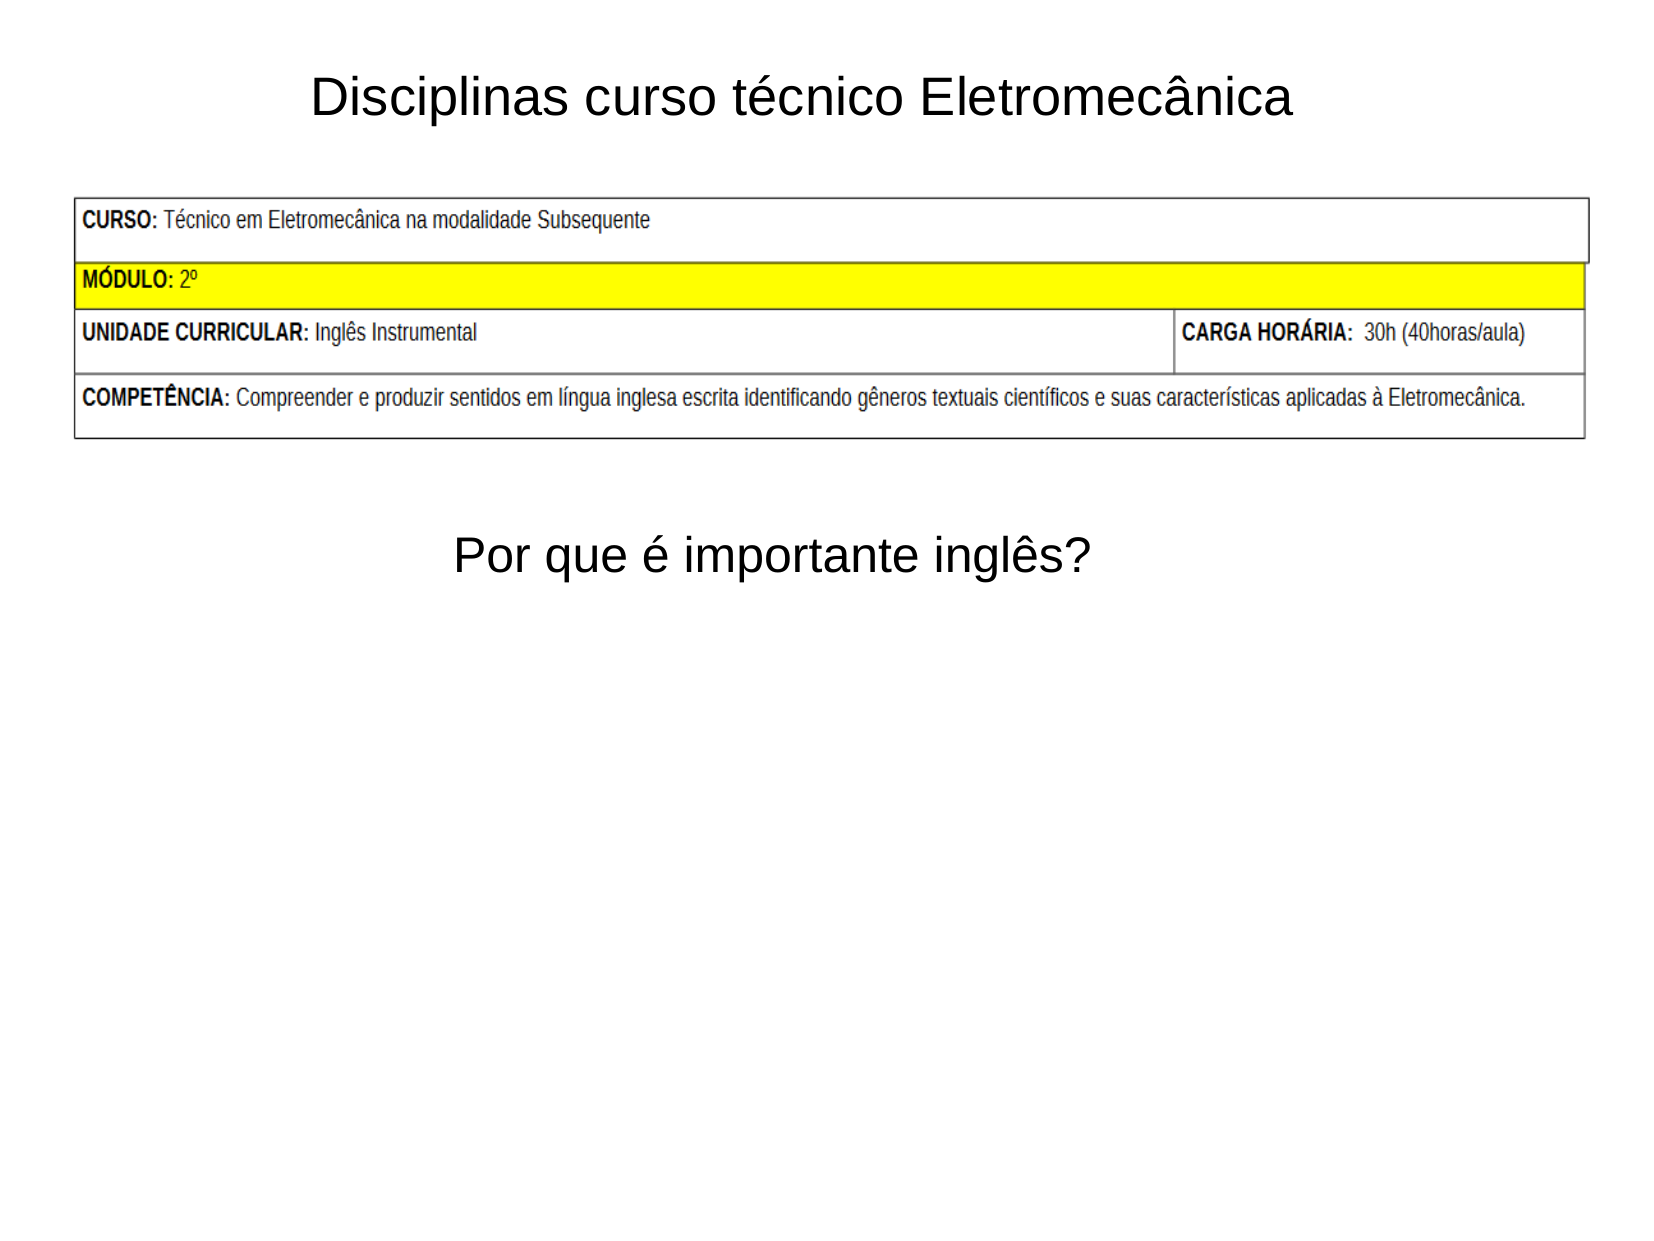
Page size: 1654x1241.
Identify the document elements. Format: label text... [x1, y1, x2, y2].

picture [69, 195, 1595, 449]
text_box Por que é importante inglês? [401, 519, 1158, 619]
text_box Disciplinas curso técnico Eletromecânica [70, 59, 1536, 135]
